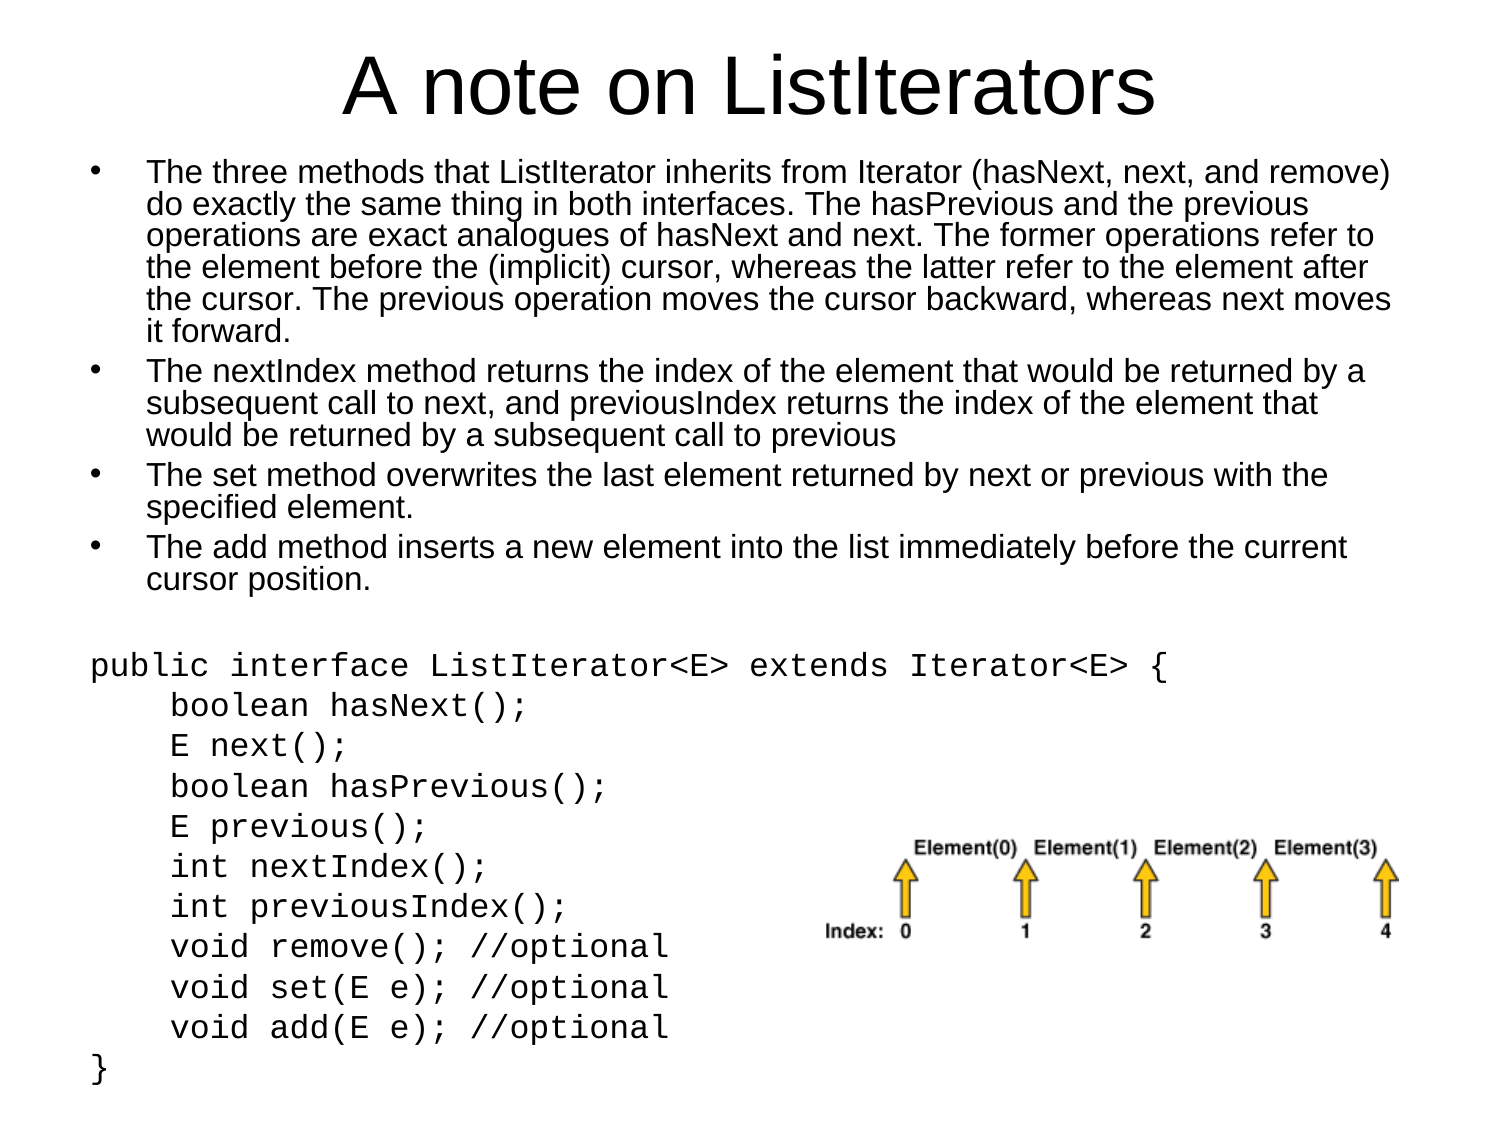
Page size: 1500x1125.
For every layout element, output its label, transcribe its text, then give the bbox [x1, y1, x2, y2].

picture [825, 837, 1399, 943]
title A note on ListIterators [75, 23, 1426, 139]
list The three methods that ListIterator inherits from Iterator (hasNext, next, and remove) do exactly the same thing in both interfaces. The hasPrevious and the previous operations are exact analogues of hasNext and next. The former operations refer to the element before the (implicit) cursor, whereas the latter refer to the element after the cursor. The previous operation moves the cursor backward, whereas next moves it forward. The nextIndex method returns the index of the element that would be returned by a subsequent call to next, and previousIndex returns the index of the element that would be returned by a subsequent call to previous The set method overwrites the last element returned by next or previous with the specified element. The add method inserts a new element into the list immediately before the current cursor position. public interface ListIterator<E> extends Iterator<E> { boolean hasNext(); E next(); boolean hasPrevious(); E previous(); int nextIndex(); int previousIndex(); void remove(); //optional void set(E e); //optional void add(E e); //optional } [75, 149, 1426, 1101]
